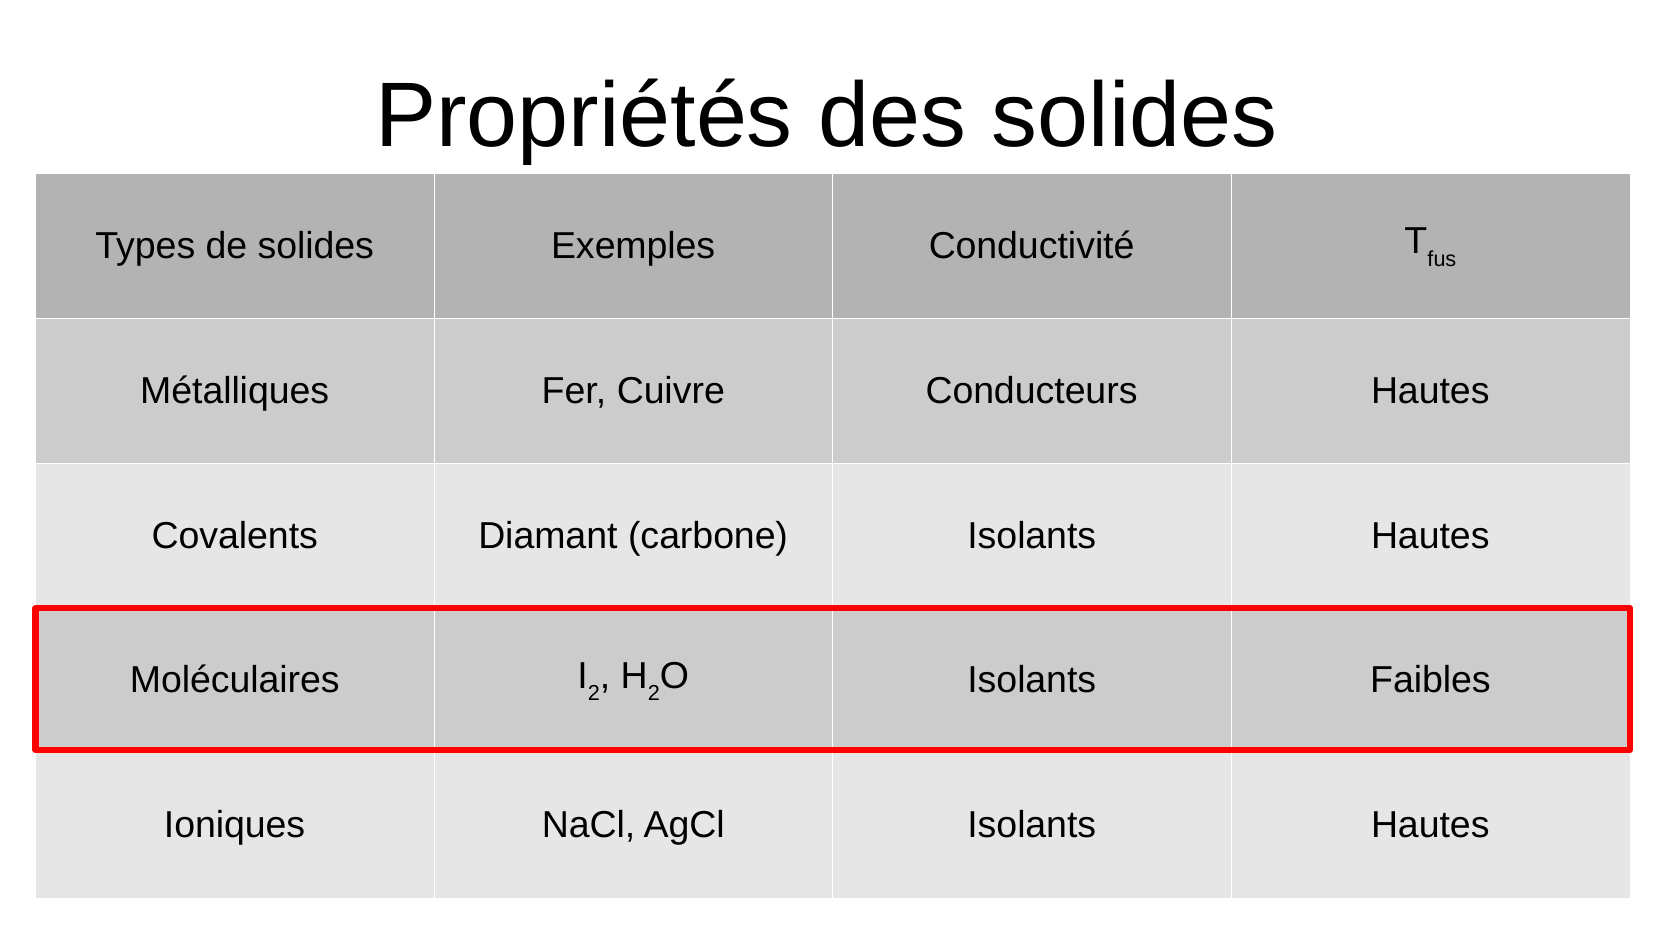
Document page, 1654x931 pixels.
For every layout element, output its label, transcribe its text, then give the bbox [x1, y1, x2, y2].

table_cell Métalliques [36, 319, 434, 463]
table_cell Covalents [36, 464, 434, 605]
table_cell NaCl, AgCl [435, 753, 832, 898]
title Propriétés des solides [82, 37, 1571, 173]
table_header Tfus [1232, 174, 1630, 318]
table_cell Diamant (carbone) [435, 464, 832, 605]
table_header Exemples [435, 174, 832, 318]
table_cell Fer, Cuivre [435, 319, 832, 463]
table_header Types de solides [36, 174, 434, 318]
table_cell Ioniques [36, 753, 434, 898]
table_cell Hautes [1232, 464, 1630, 605]
table_cell Conducteurs [833, 319, 1231, 463]
table_cell Isolants [833, 611, 1231, 747]
table_cell Hautes [1232, 753, 1630, 898]
table_cell Isolants [833, 464, 1231, 605]
table_header Conductivité [833, 174, 1231, 318]
table_cell I2, H2O [435, 611, 832, 747]
table_cell Faibles [1232, 611, 1627, 747]
table_cell Moléculaires [39, 611, 434, 747]
table_cell Hautes [1232, 319, 1630, 463]
table_cell Isolants [833, 753, 1231, 898]
